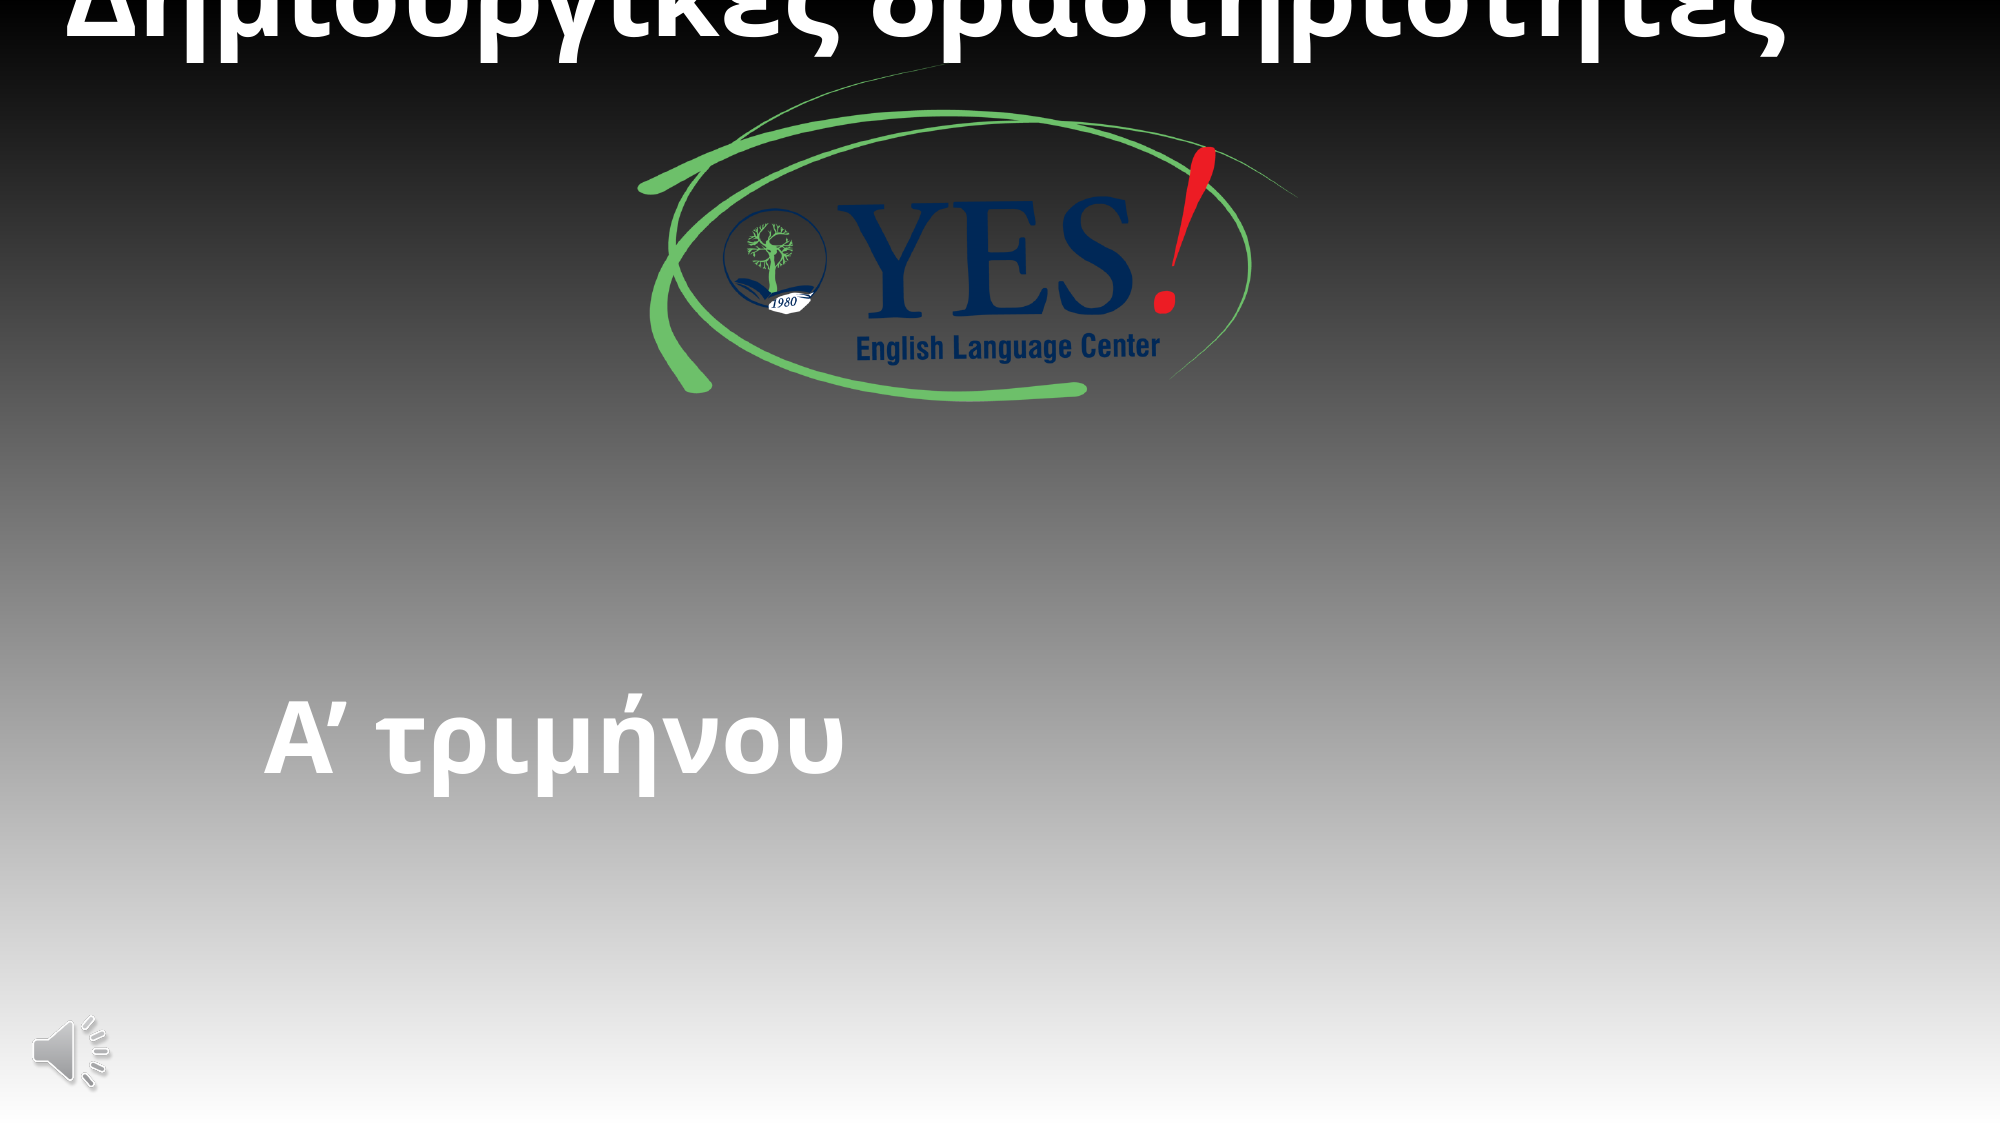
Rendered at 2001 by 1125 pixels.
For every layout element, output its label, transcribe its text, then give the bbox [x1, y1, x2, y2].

title Δημιουργικές δραστηριότητες [49, 0, 1979, 608]
picture [32, 1013, 114, 1094]
picture [637, 62, 1298, 402]
subtitle Α’ τριμήνου [249, 451, 1750, 863]
